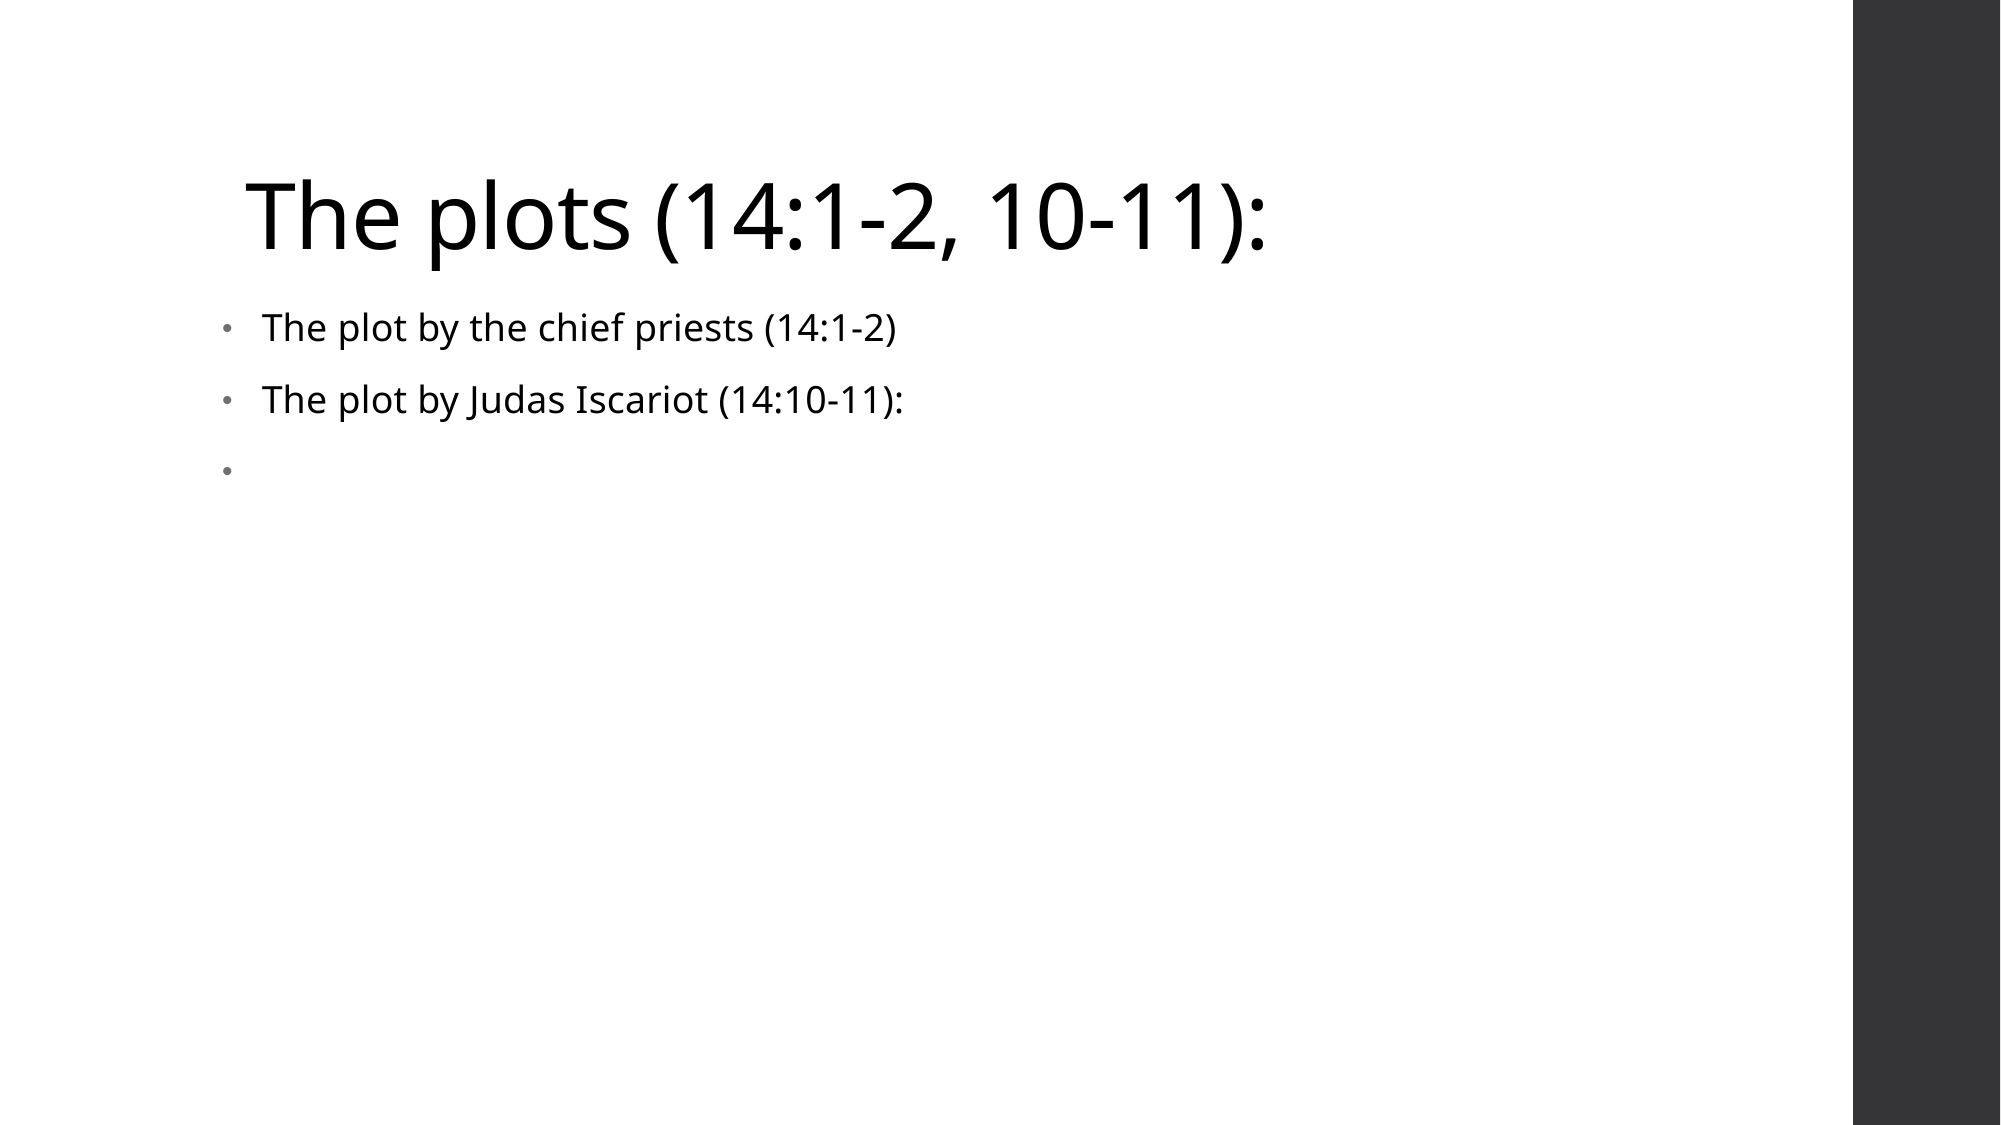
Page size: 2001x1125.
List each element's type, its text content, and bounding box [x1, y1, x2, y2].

title The plots (14:1-2, 10-11): [206, 60, 1797, 278]
list The plot by the chief priests (14:1-2) The plot by Judas Iscariot (14:10-11): [206, 299, 1617, 1014]
